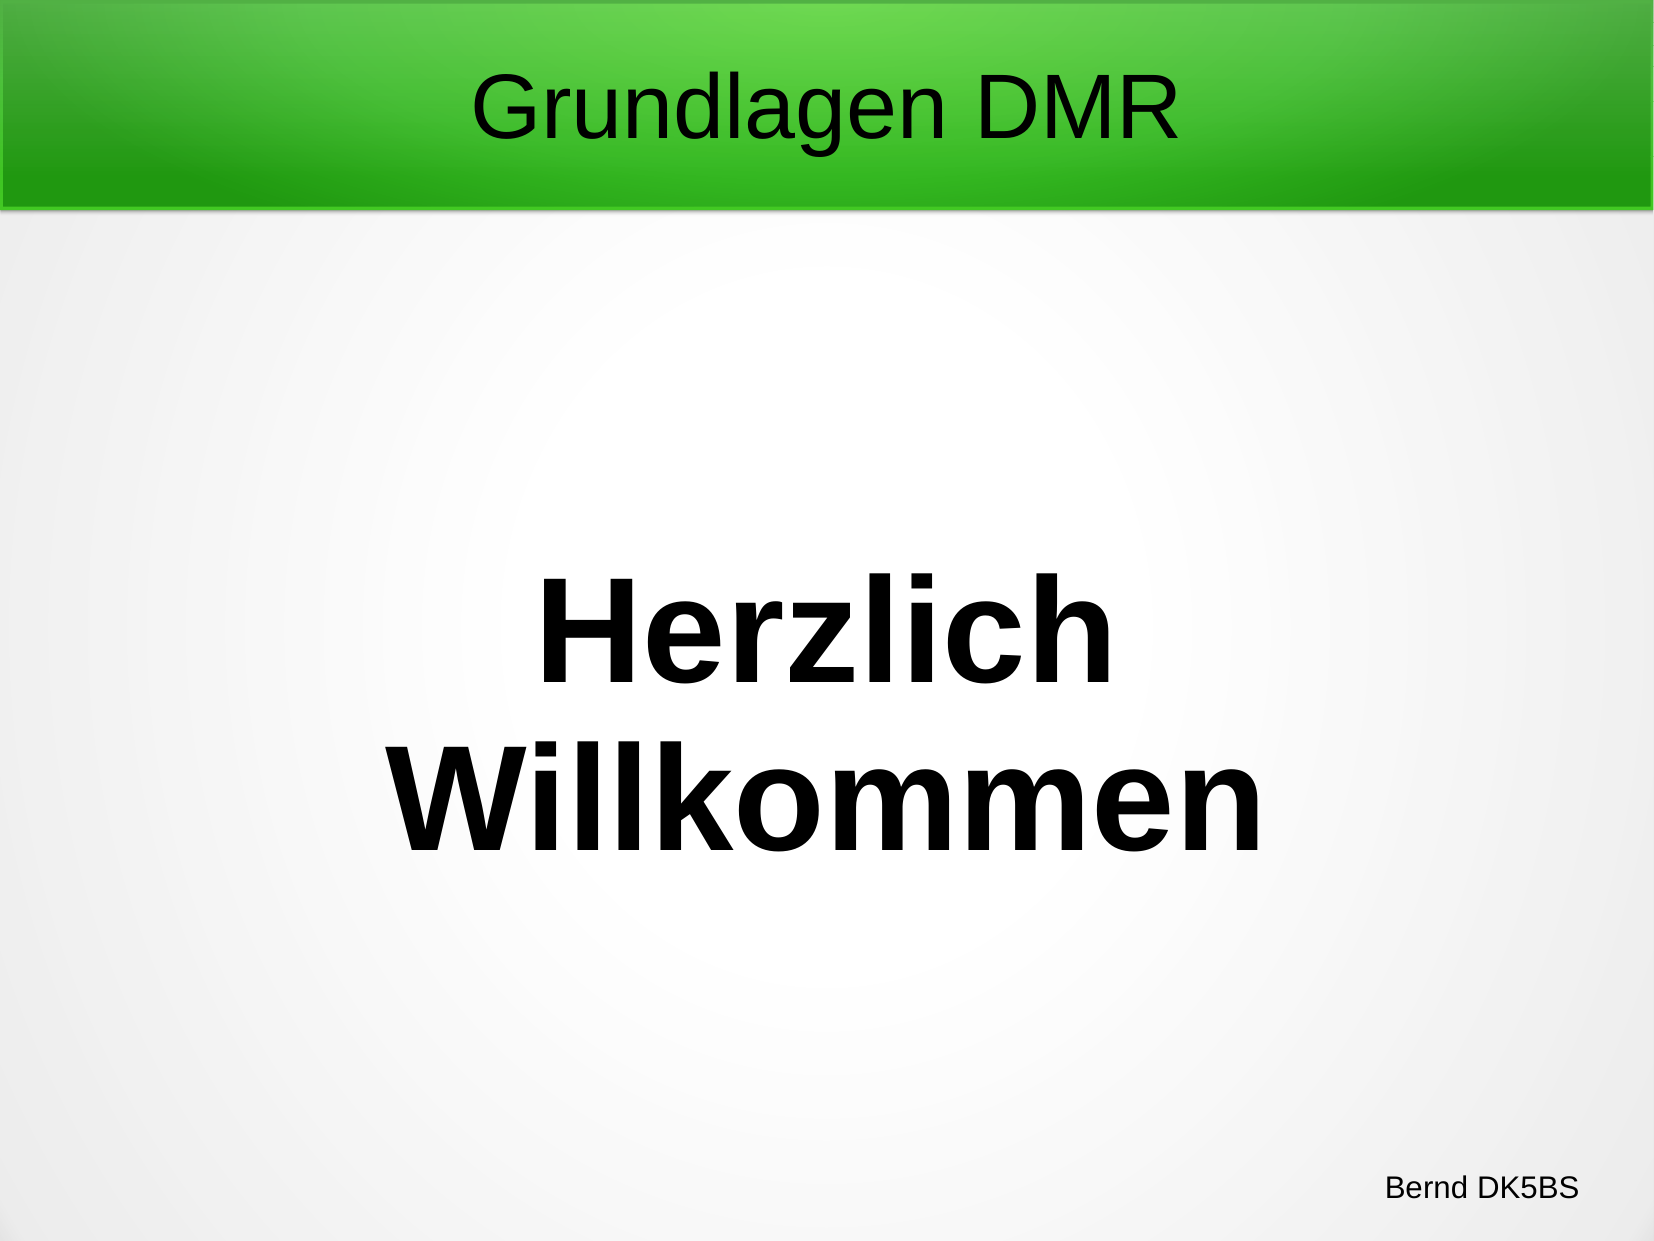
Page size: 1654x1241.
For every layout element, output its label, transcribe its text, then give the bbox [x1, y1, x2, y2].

title Grundlagen DMR [0, 0, 1654, 225]
subtitle Herzlich Willkommen [82, 354, 1571, 1075]
text_box Bernd DK5BS [1370, 1163, 1619, 1223]
